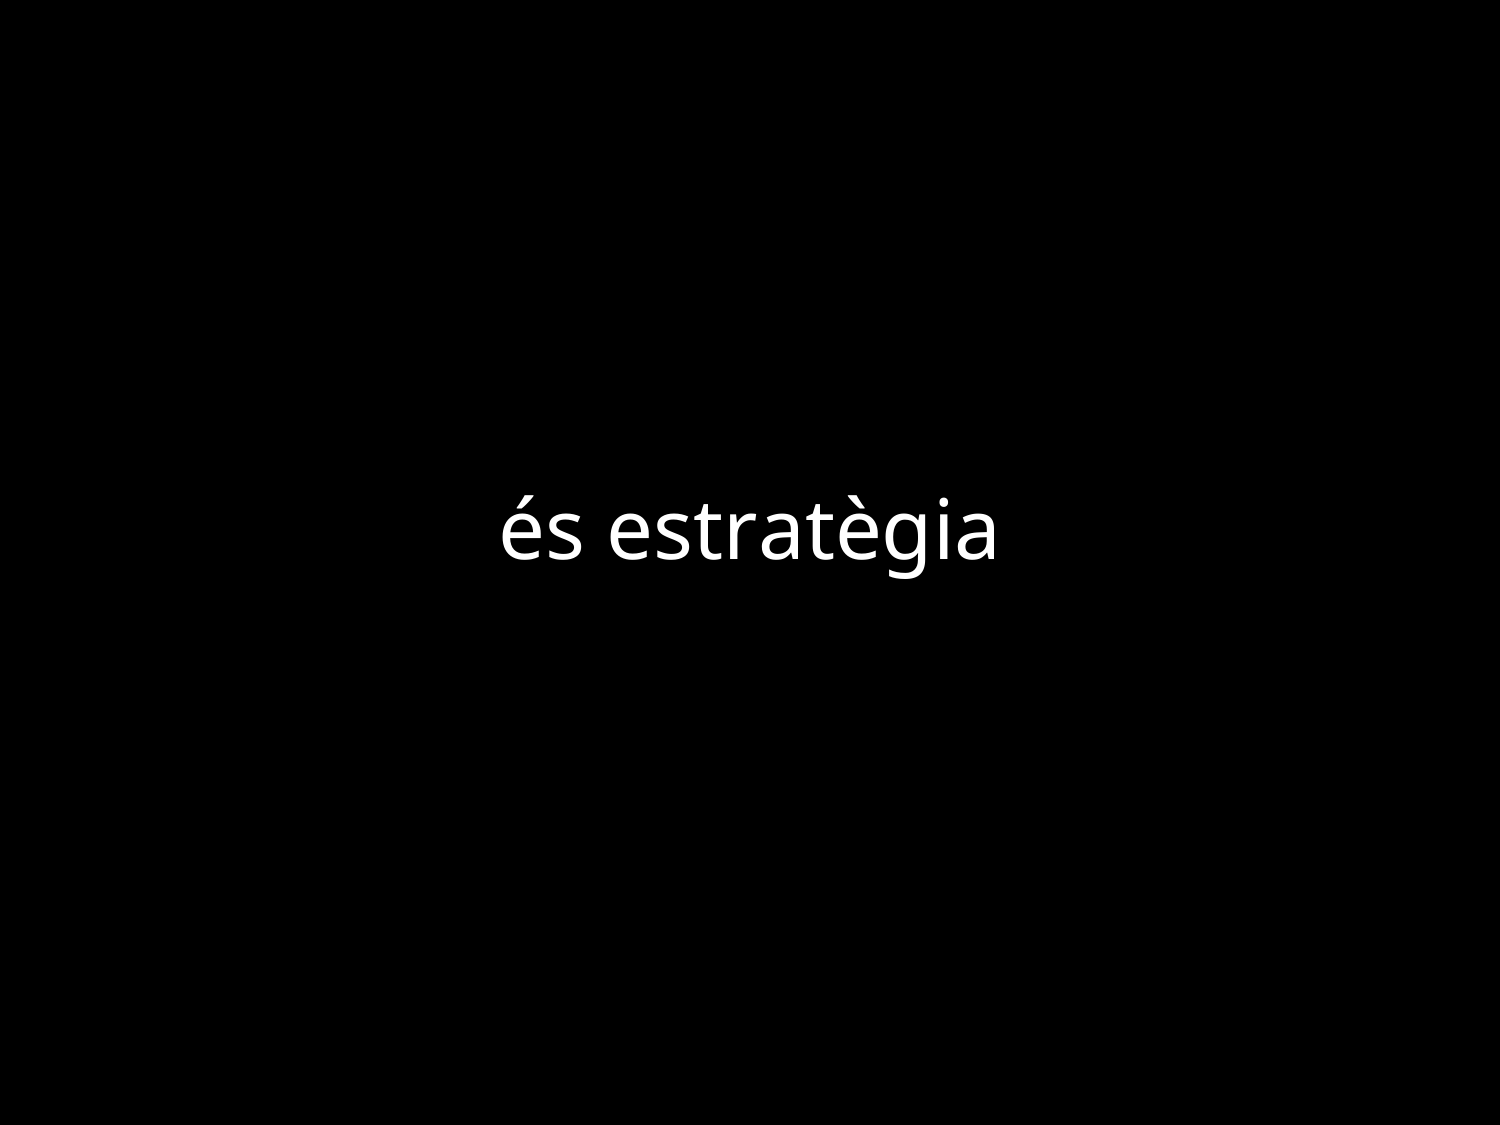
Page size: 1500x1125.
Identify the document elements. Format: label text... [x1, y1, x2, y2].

title és estratègia [112, 349, 1388, 591]
